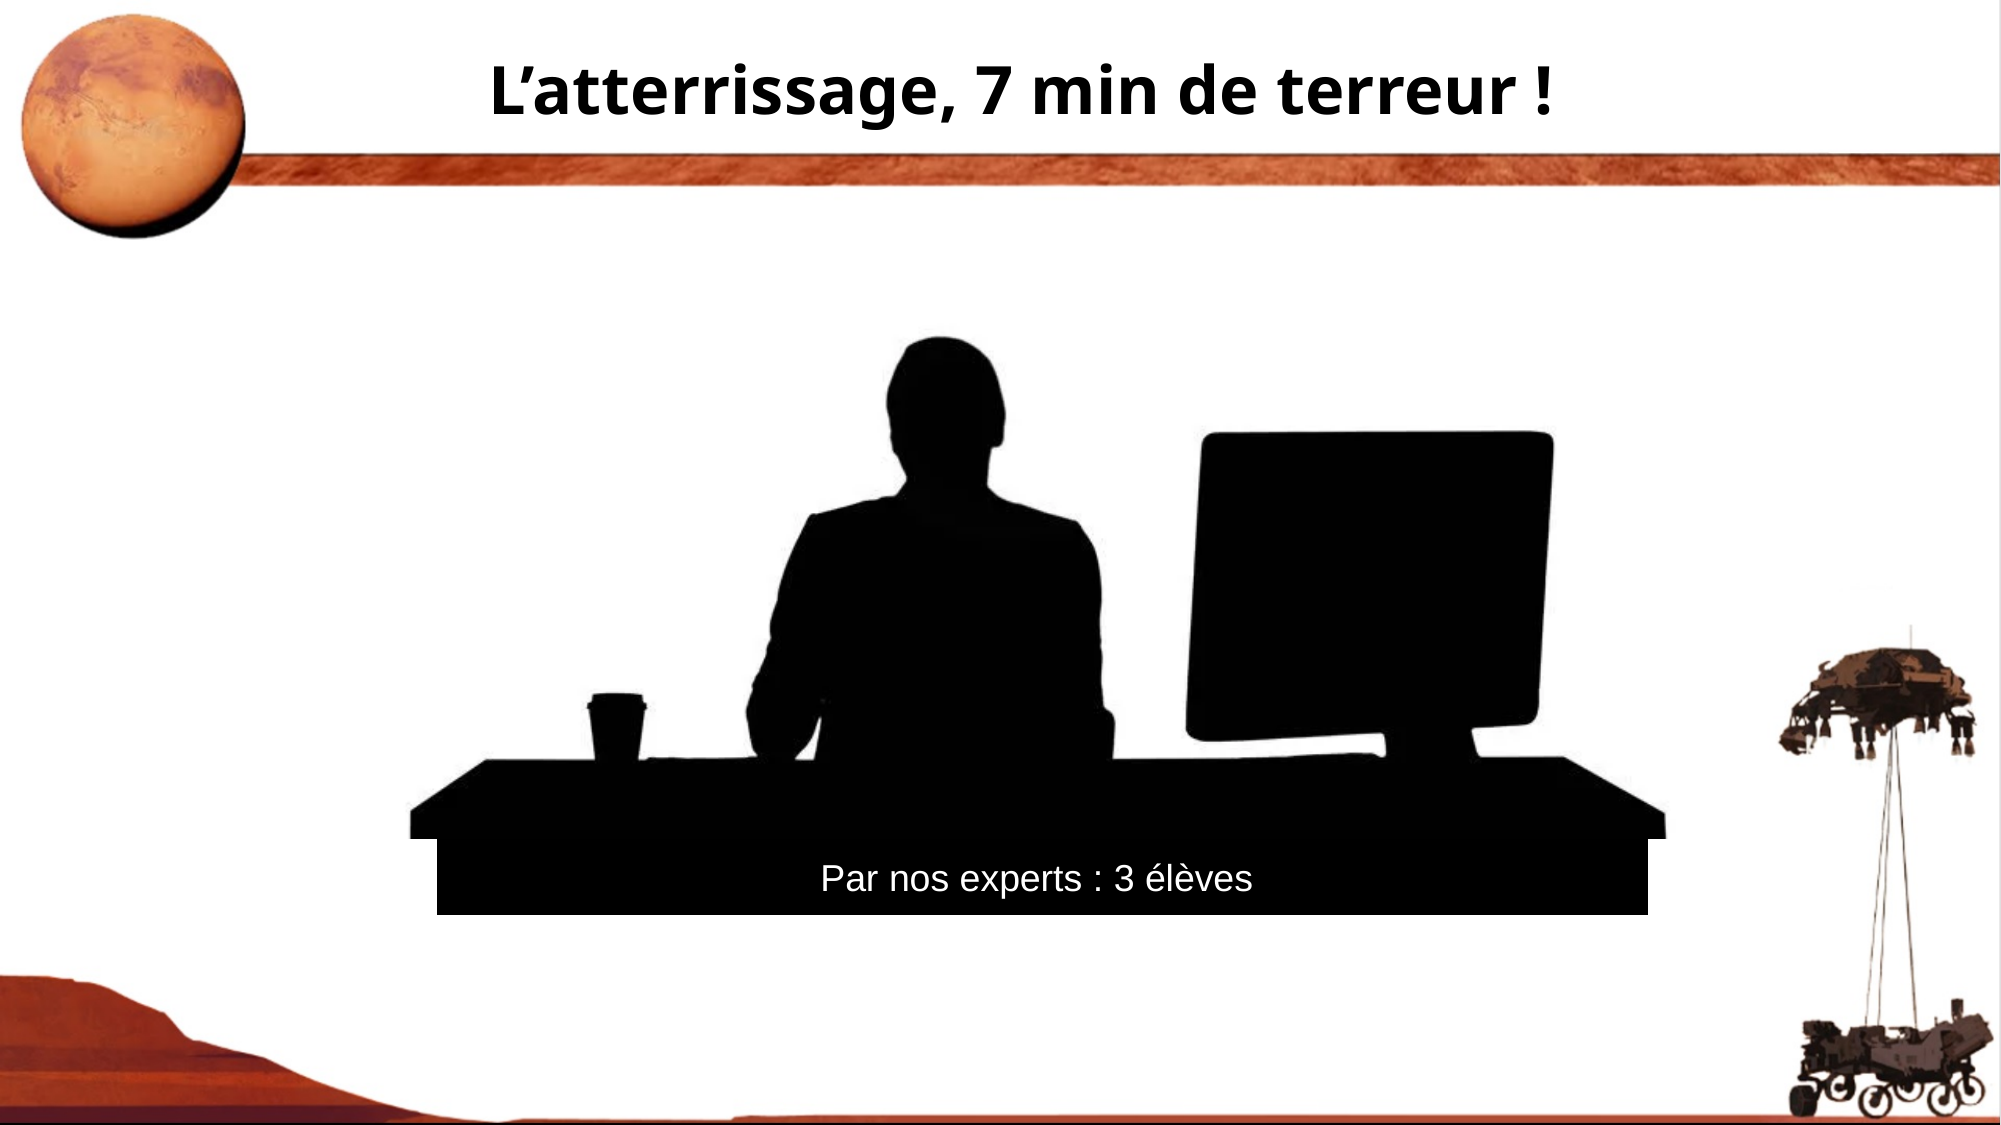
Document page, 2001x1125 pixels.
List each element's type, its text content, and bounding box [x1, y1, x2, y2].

text_box L’atterrissage, 7 min de terreur ! [253, 40, 1789, 149]
picture [0, 0, 2001, 1125]
text_box Par nos experts : 3 élèves [437, 839, 1648, 915]
